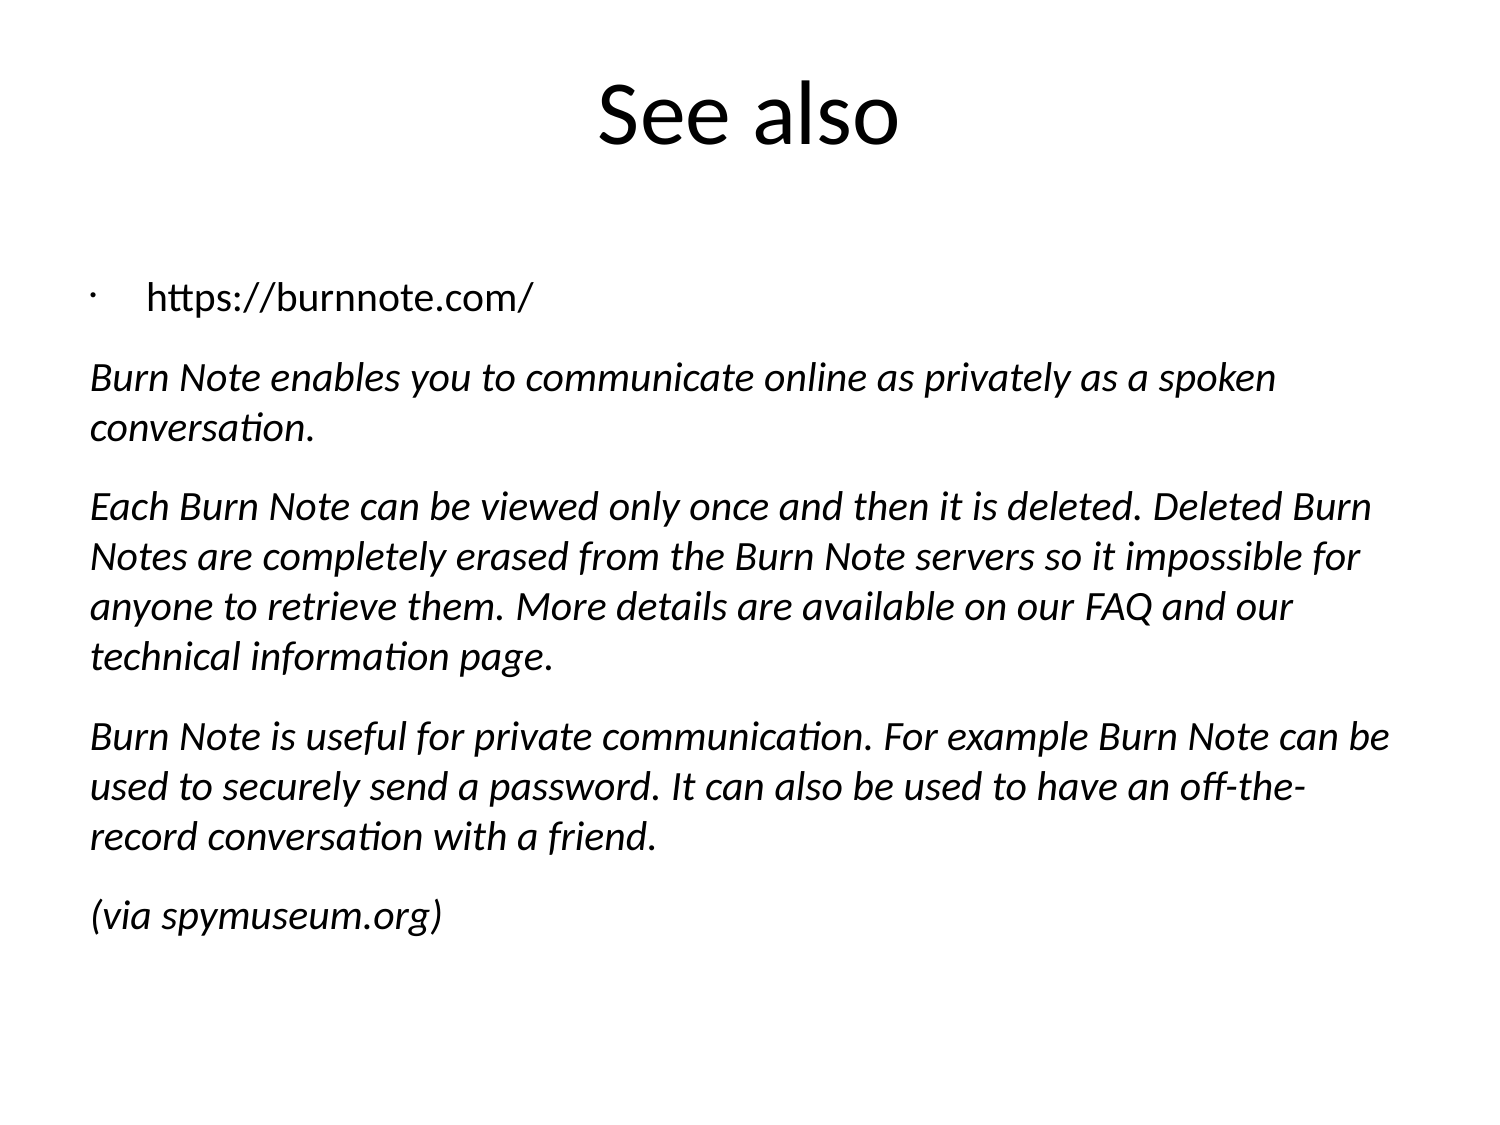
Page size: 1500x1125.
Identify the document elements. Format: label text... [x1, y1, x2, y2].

list https://burnnote.com/ Burn Note enables you to communicate online as privately as a spoken conversation. Each Burn Note can be viewed only once and then it is deleted. Deleted Burn Notes are completely erased from the Burn Note servers so it impossible for anyone to retrieve them. More details are available on our FAQ and our technical information page. Burn Note is useful for private communication. For example Burn Note can be used to securely send a password. It can also be used to have an off-the-record conversation with a friend. (via spymuseum.org) [75, 262, 1425, 1005]
title See also [75, 45, 1425, 233]
